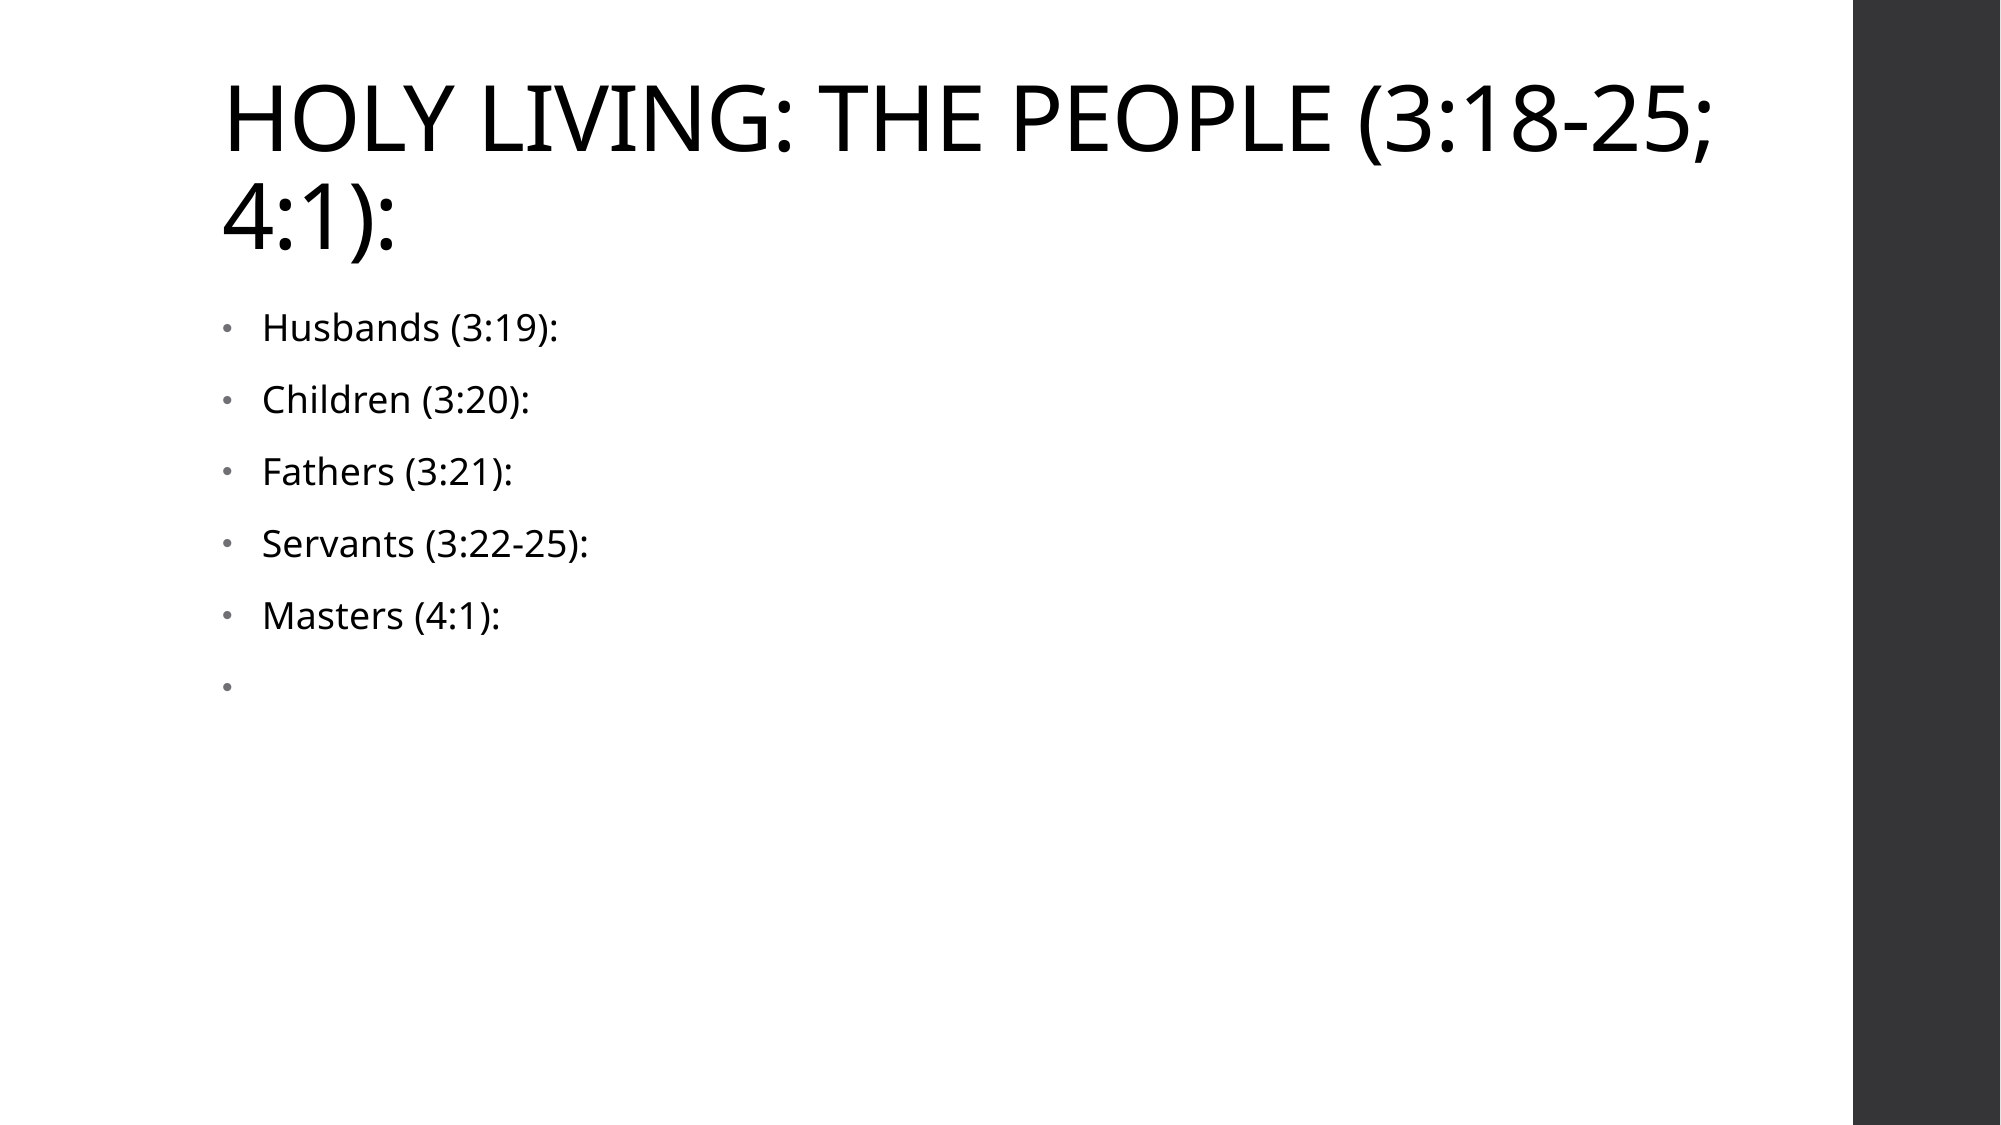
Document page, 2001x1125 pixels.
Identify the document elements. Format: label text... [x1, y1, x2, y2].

list Husbands (3:19): Children (3:20): Fathers (3:21): Servants (3:22-25): Masters (4:1): [206, 299, 1617, 1014]
title HOLY LIVING: THE PEOPLE (3:18-25; 4:1): [206, 60, 1797, 278]
